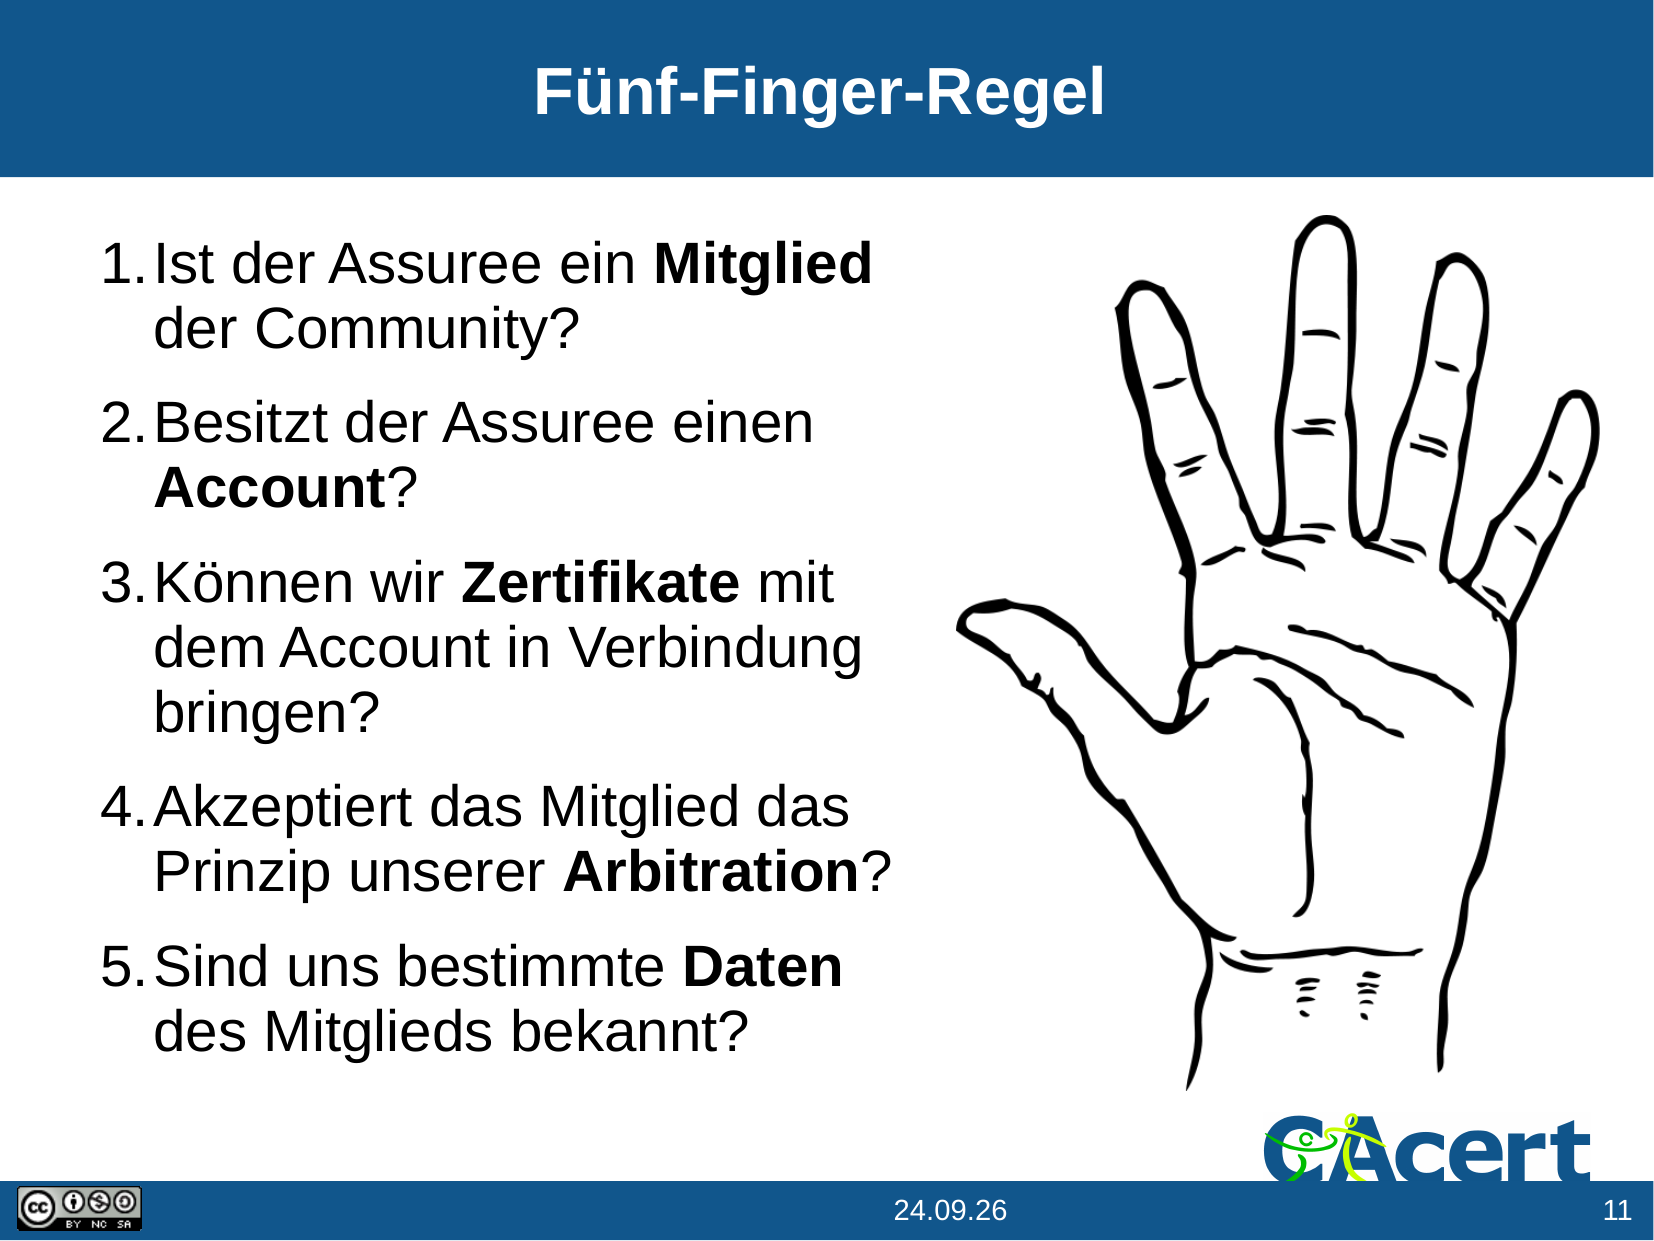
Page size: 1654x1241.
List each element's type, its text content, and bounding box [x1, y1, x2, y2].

picture [956, 215, 1600, 1091]
picture [17, 1186, 142, 1231]
picture [1263, 1112, 1591, 1181]
title Fünf-Finger-Regel [76, 17, 1565, 166]
list Ist der Assuree ein Mitglied der Community? Besitzt der Assuree einen Account? Können wir Zertifikate mit dem Account in Verbindung bringen? Akzeptiert das Mitglied das Prinzip unserer Arbitration? Sind uns bestimmte Daten des Mitglieds bekannt? [82, 230, 916, 1103]
